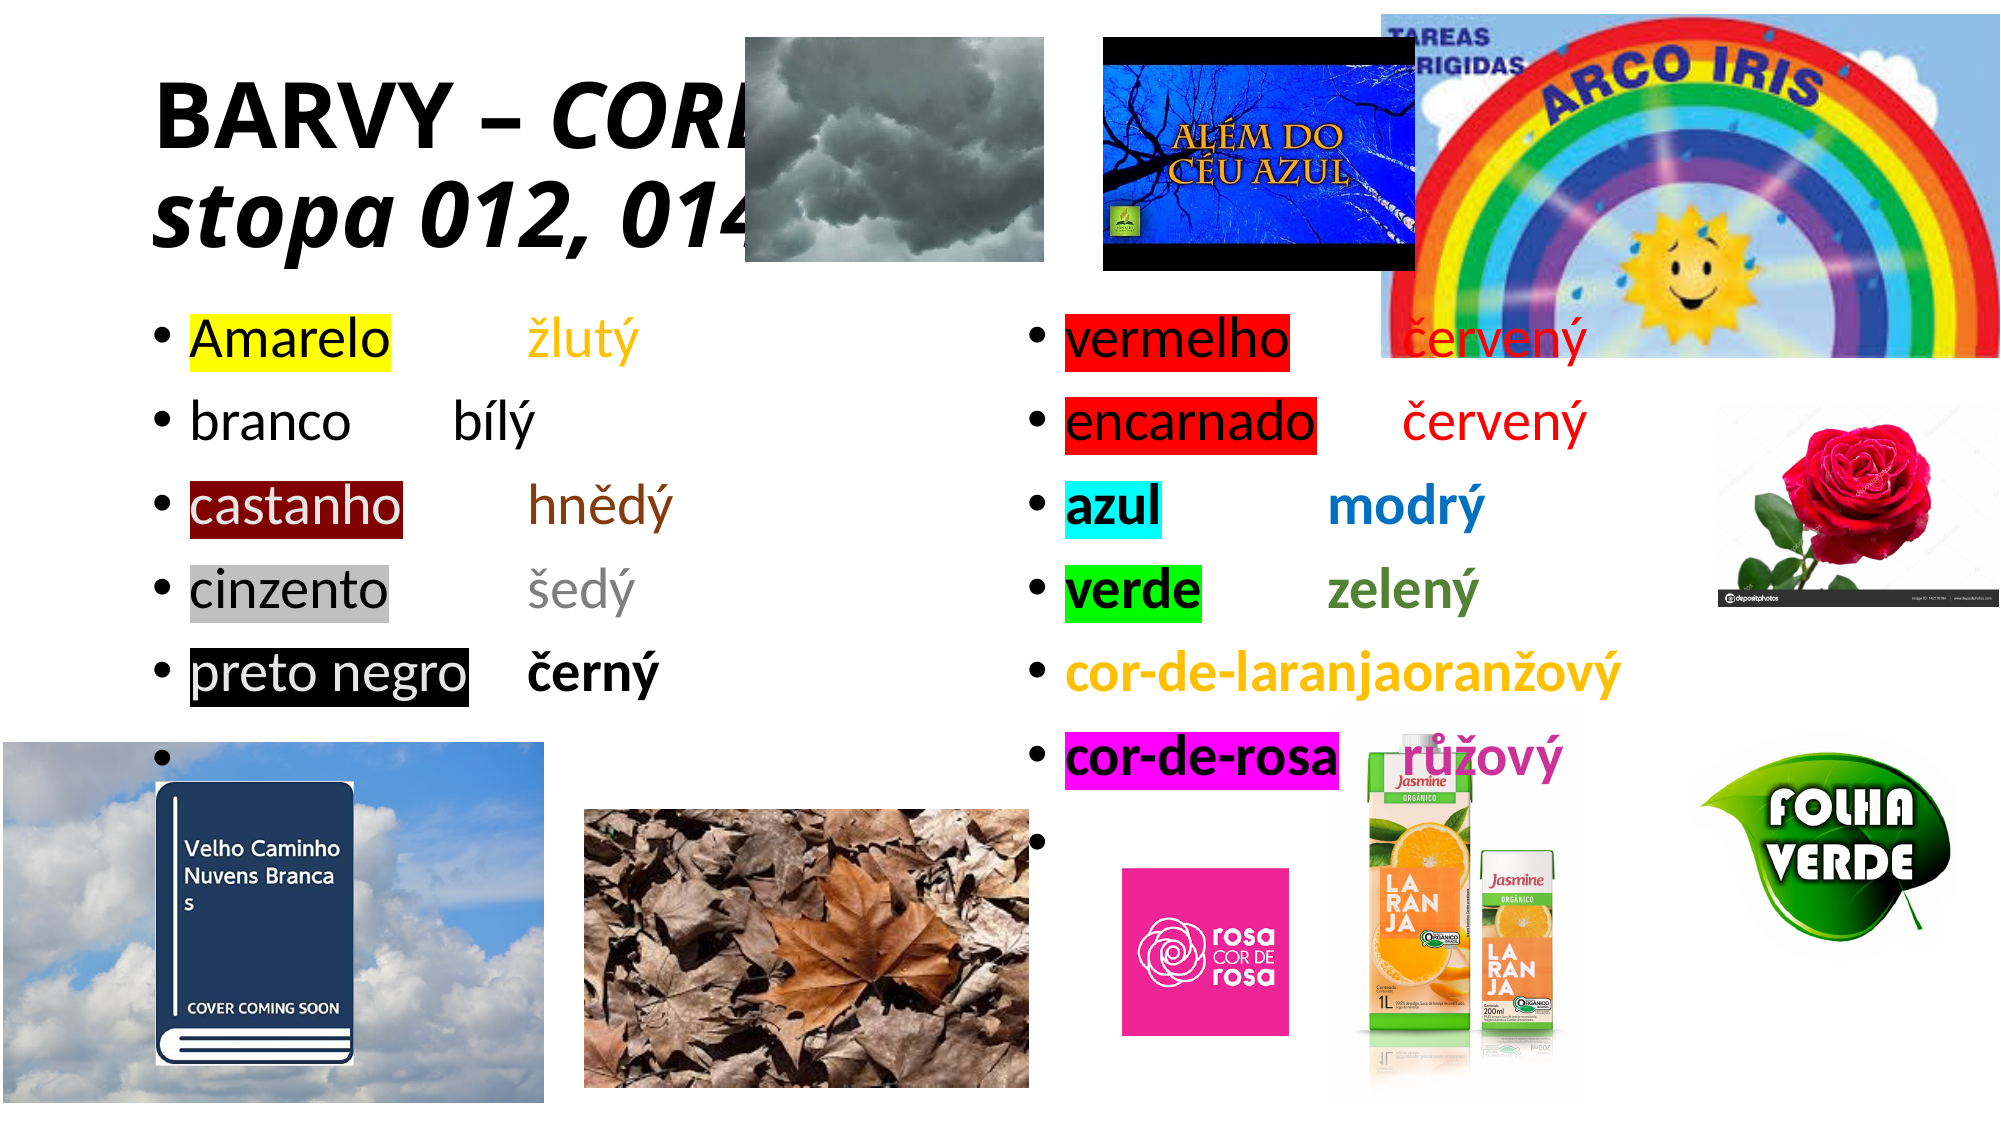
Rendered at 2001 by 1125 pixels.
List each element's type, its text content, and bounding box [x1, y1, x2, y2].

title BARVY – CORES stopa 012, 014 [137, 59, 1863, 278]
picture [1863, 402, 1999, 607]
list vermelho červený encarnado červený azul modrý verde zelený cor-de-laranja oranžový cor-de-rosa růžový [1012, 299, 1863, 1014]
picture [1103, 14, 2000, 358]
picture [745, 37, 1044, 262]
picture [1329, 1014, 1584, 1103]
list Amarelo žlutý branco bílý castanho hnědý cinzento šedý preto negro černý [137, 299, 988, 1014]
picture [584, 809, 1029, 1088]
picture [3, 742, 544, 1103]
picture [1863, 720, 1954, 980]
picture [1122, 868, 1289, 1036]
